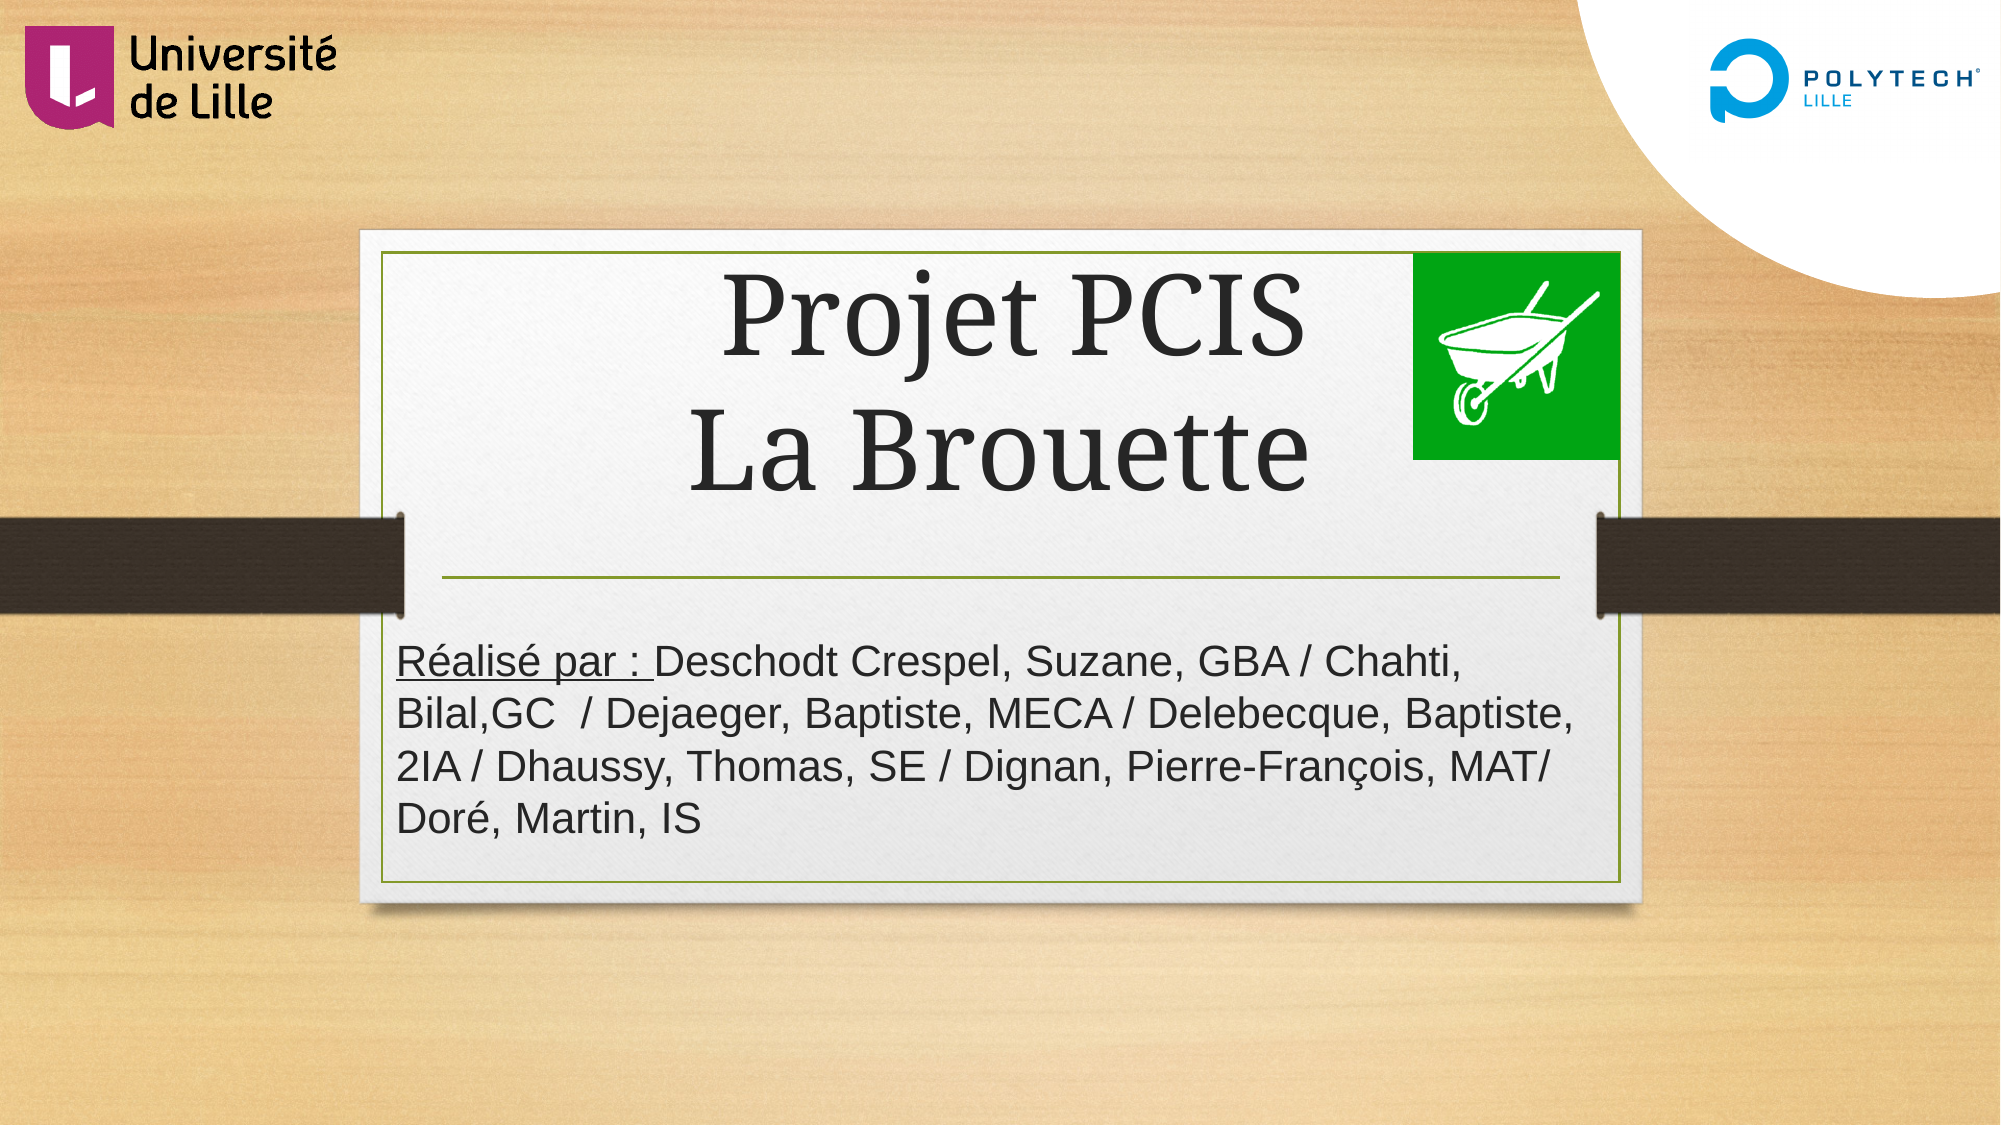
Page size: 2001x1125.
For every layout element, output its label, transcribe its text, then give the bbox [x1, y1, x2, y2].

title Projet PCIS La Brouette [264, 129, 1765, 521]
subtitle Réalisé par : Deschodt Crespel, Suzane, GBA / Chahti, Bilal,GC / Dejaeger, Baptiste, MECA / Delebecque, Baptiste, 2IA / Dhaussy, Thomas, SE / Dignan, Pierre-François, MAT/ Doré, Martin, IS [380, 624, 1620, 897]
text_box [1578, 0, 1689, 129]
picture [25, 0, 336, 233]
picture [1689, 0, 2000, 163]
picture [1413, 253, 1620, 460]
text_box [1765, 163, 2000, 297]
